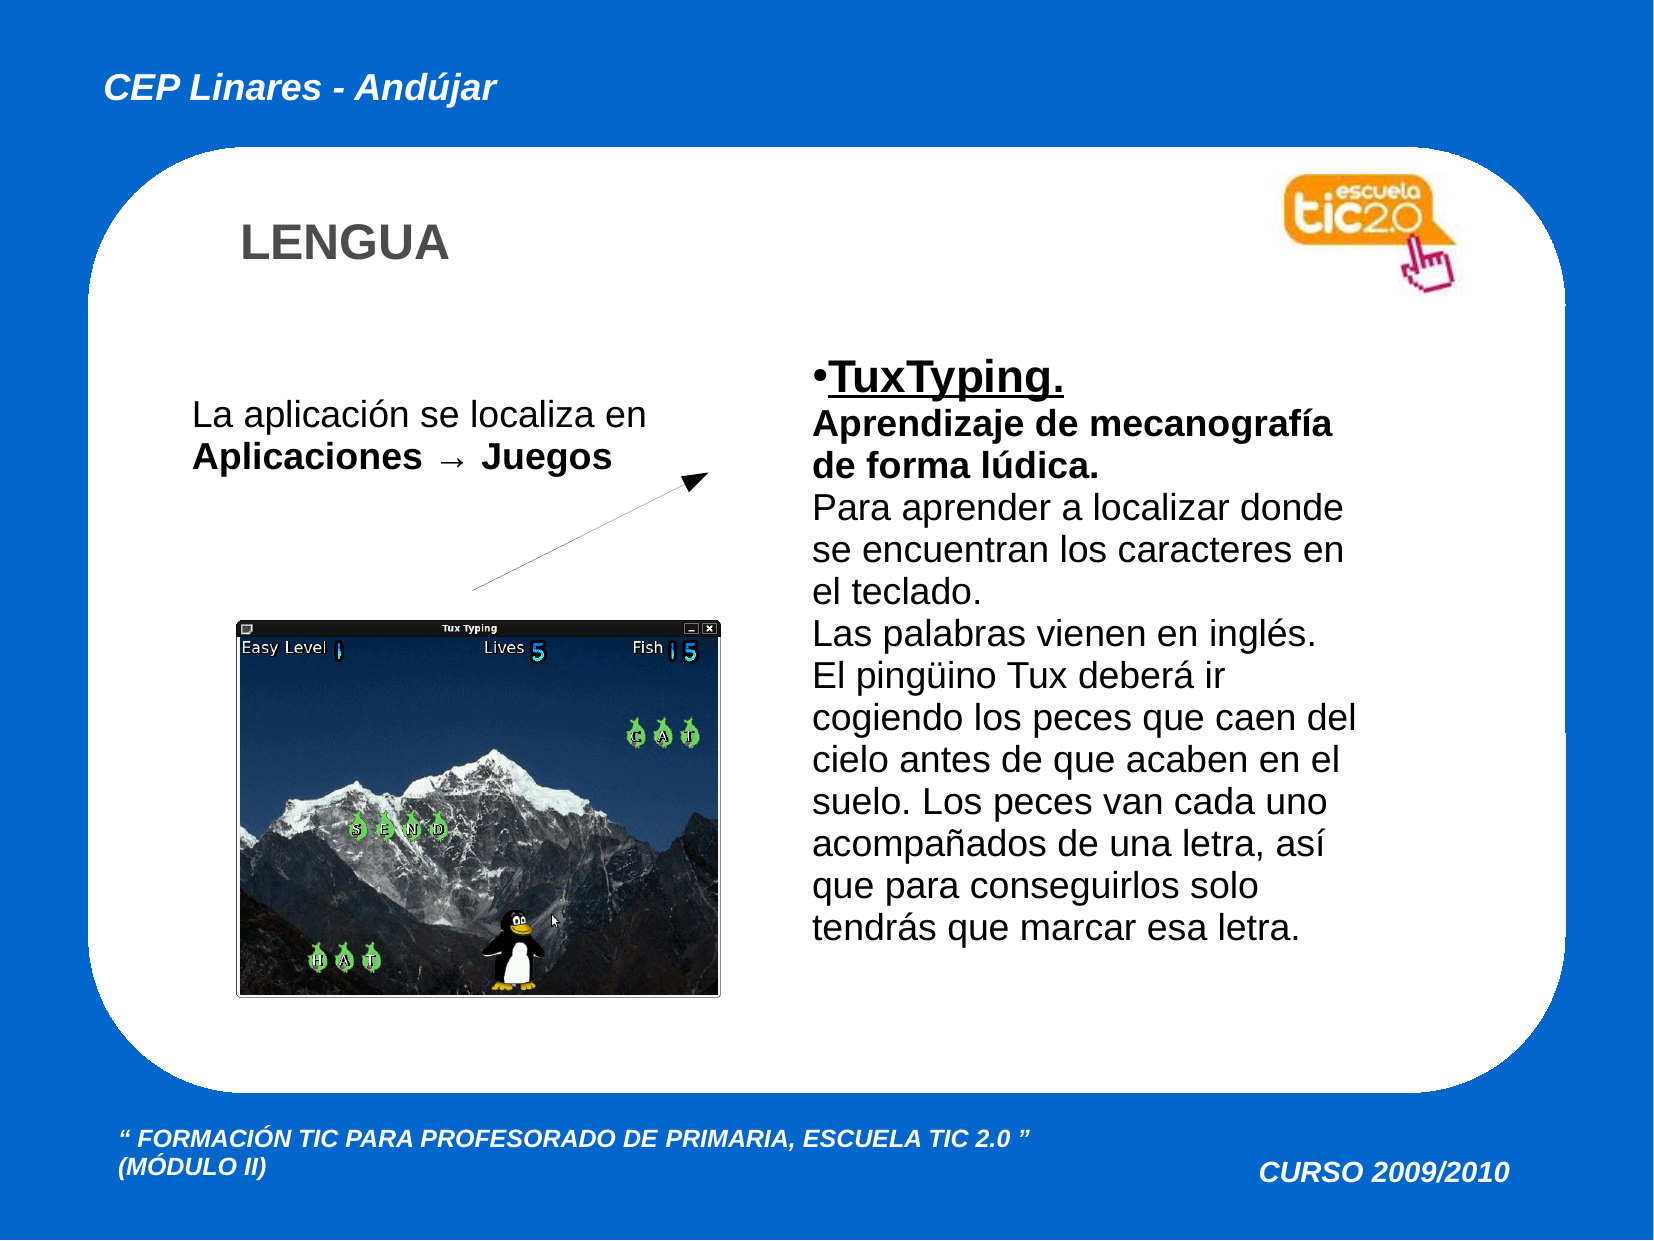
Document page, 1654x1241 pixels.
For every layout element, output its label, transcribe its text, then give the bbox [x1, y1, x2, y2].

picture [236, 620, 721, 999]
picture [1272, 174, 1463, 296]
text_box LENGUA [225, 206, 532, 279]
text_box La aplicación se localiza en Aplicaciones → Juegos [177, 385, 709, 487]
text_box TuxTyping. Aprendizaje de mecanografía de forma lúdica. Para aprender a localizar donde se encuentran los caracteres en el teclado. Las palabras vienen en inglés. El pingüino Tux deberá ir cogiendo los peces que caen del cielo antes de que acaben en el suelo. Los peces van cada uno acompañados de una letra, así que para conseguirlos solo tendrás que marcar esa letra. [797, 344, 1388, 961]
